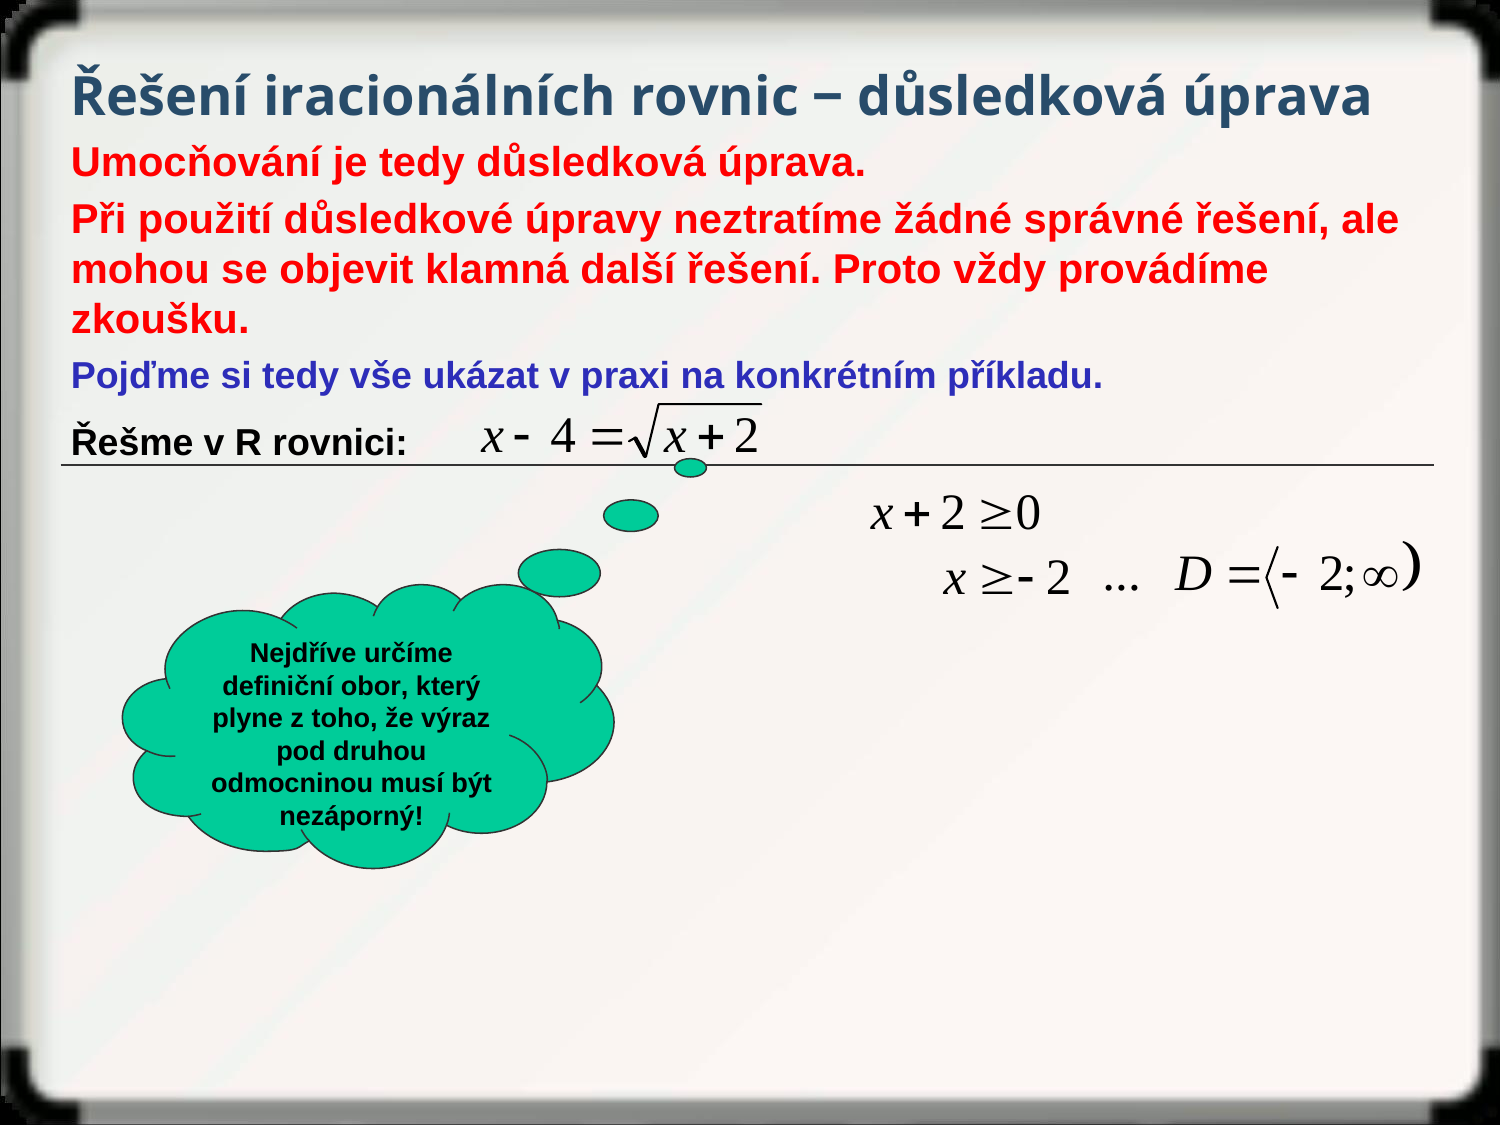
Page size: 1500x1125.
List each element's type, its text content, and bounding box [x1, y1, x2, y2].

chart [933, 547, 1079, 608]
text_box Při použití důsledkové úpravy neztratíme žádné správné řešení, ale mohou se objevit klamná další řešení. Proto vždy provádíme zkoušku. [55, 219, 1445, 315]
text_box Řešení iracionálních rovnic ‒ důsledková úprava [55, 54, 1430, 112]
text_box Řešme v R rovnici: [55, 392, 1408, 488]
text_box Pojďme si tedy vše ukázat v praxi na konkrétním příkladu. [55, 326, 1445, 421]
text_box Nejdříve určíme definiční obor, který plyne z toho, že výraz pod druhou odmocninou musí být nezáporný! [122, 549, 615, 869]
text_box Umocňování je tedy důsledková úprava. [55, 112, 1445, 207]
chart [1097, 534, 1422, 621]
picture [0, 0, 1500, 1125]
chart [860, 482, 1049, 543]
